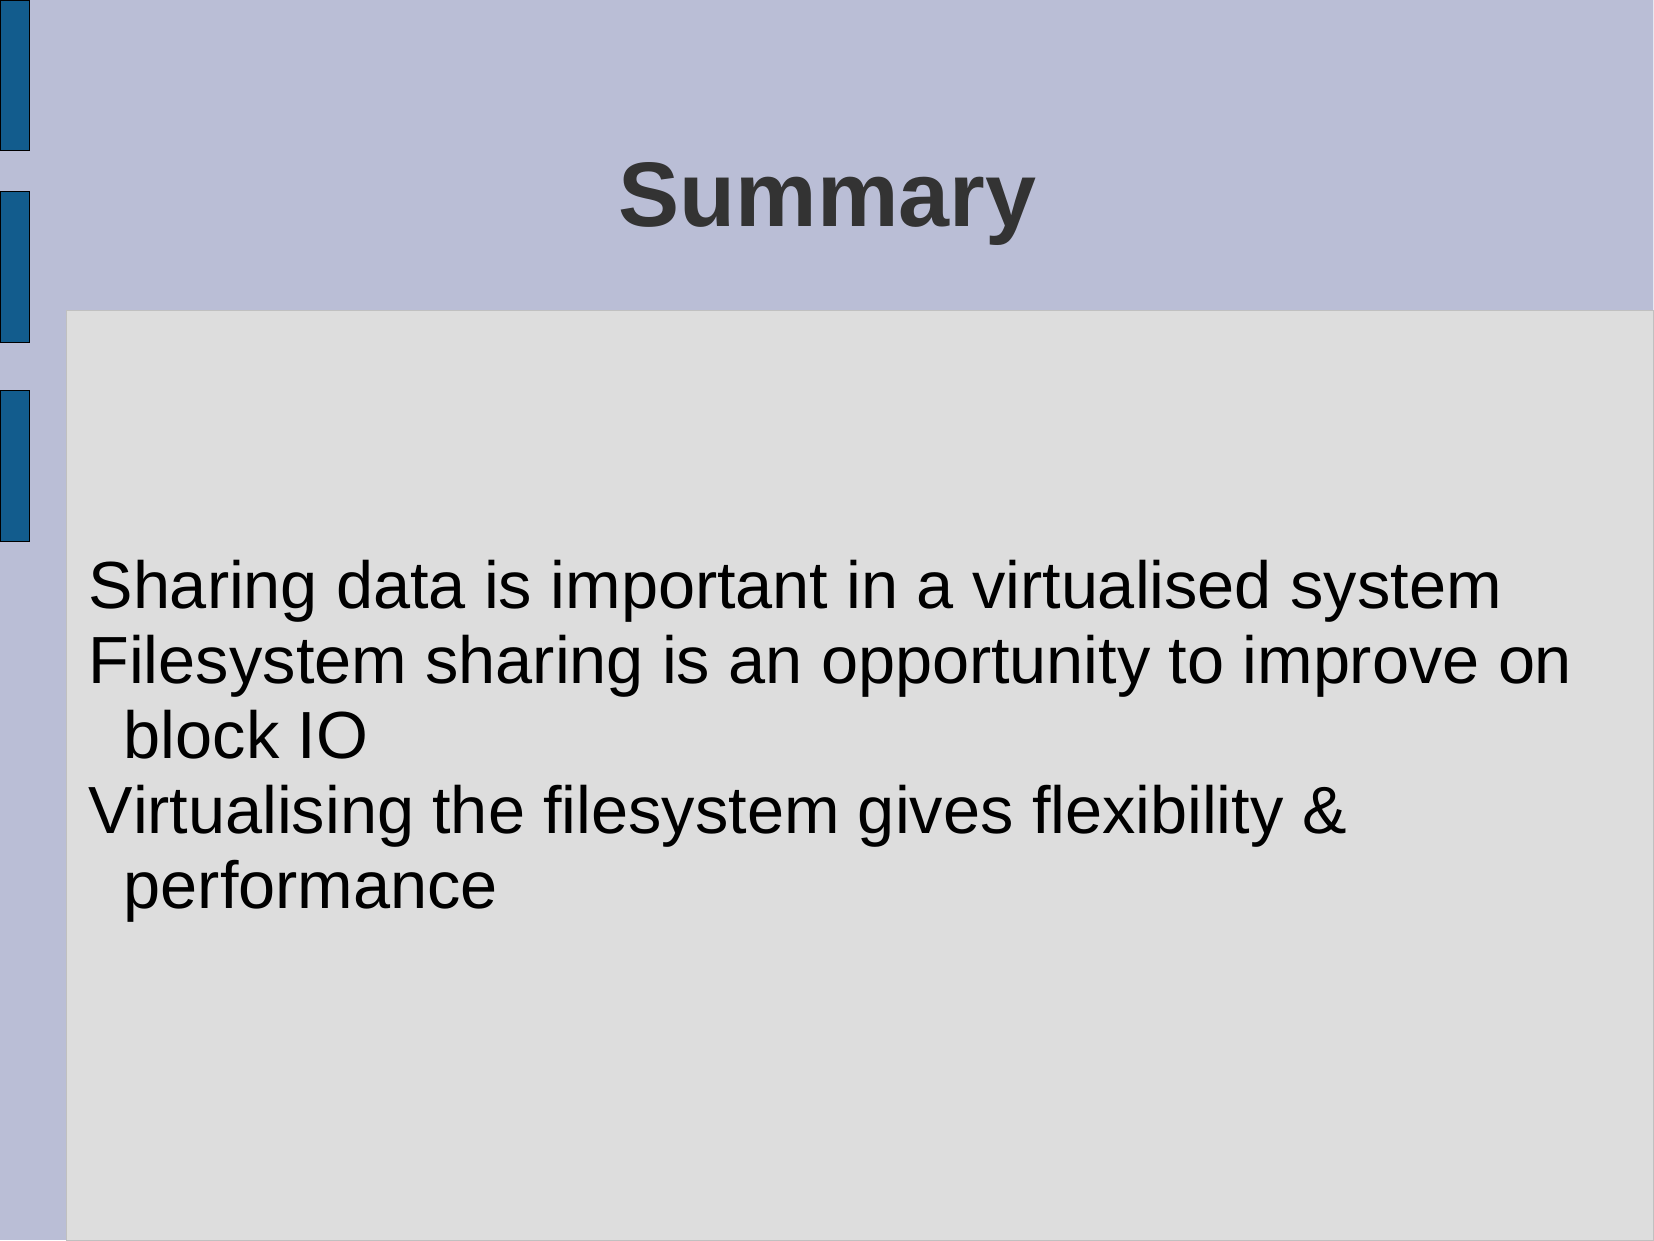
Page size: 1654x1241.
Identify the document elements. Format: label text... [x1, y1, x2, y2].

subtitle Sharing data is important in a virtualised system Filesystem sharing is an opportunity to improve on block IO Virtualising the filesystem gives flexibility & performance [88, 344, 1595, 1127]
title Summary [121, 91, 1534, 299]
